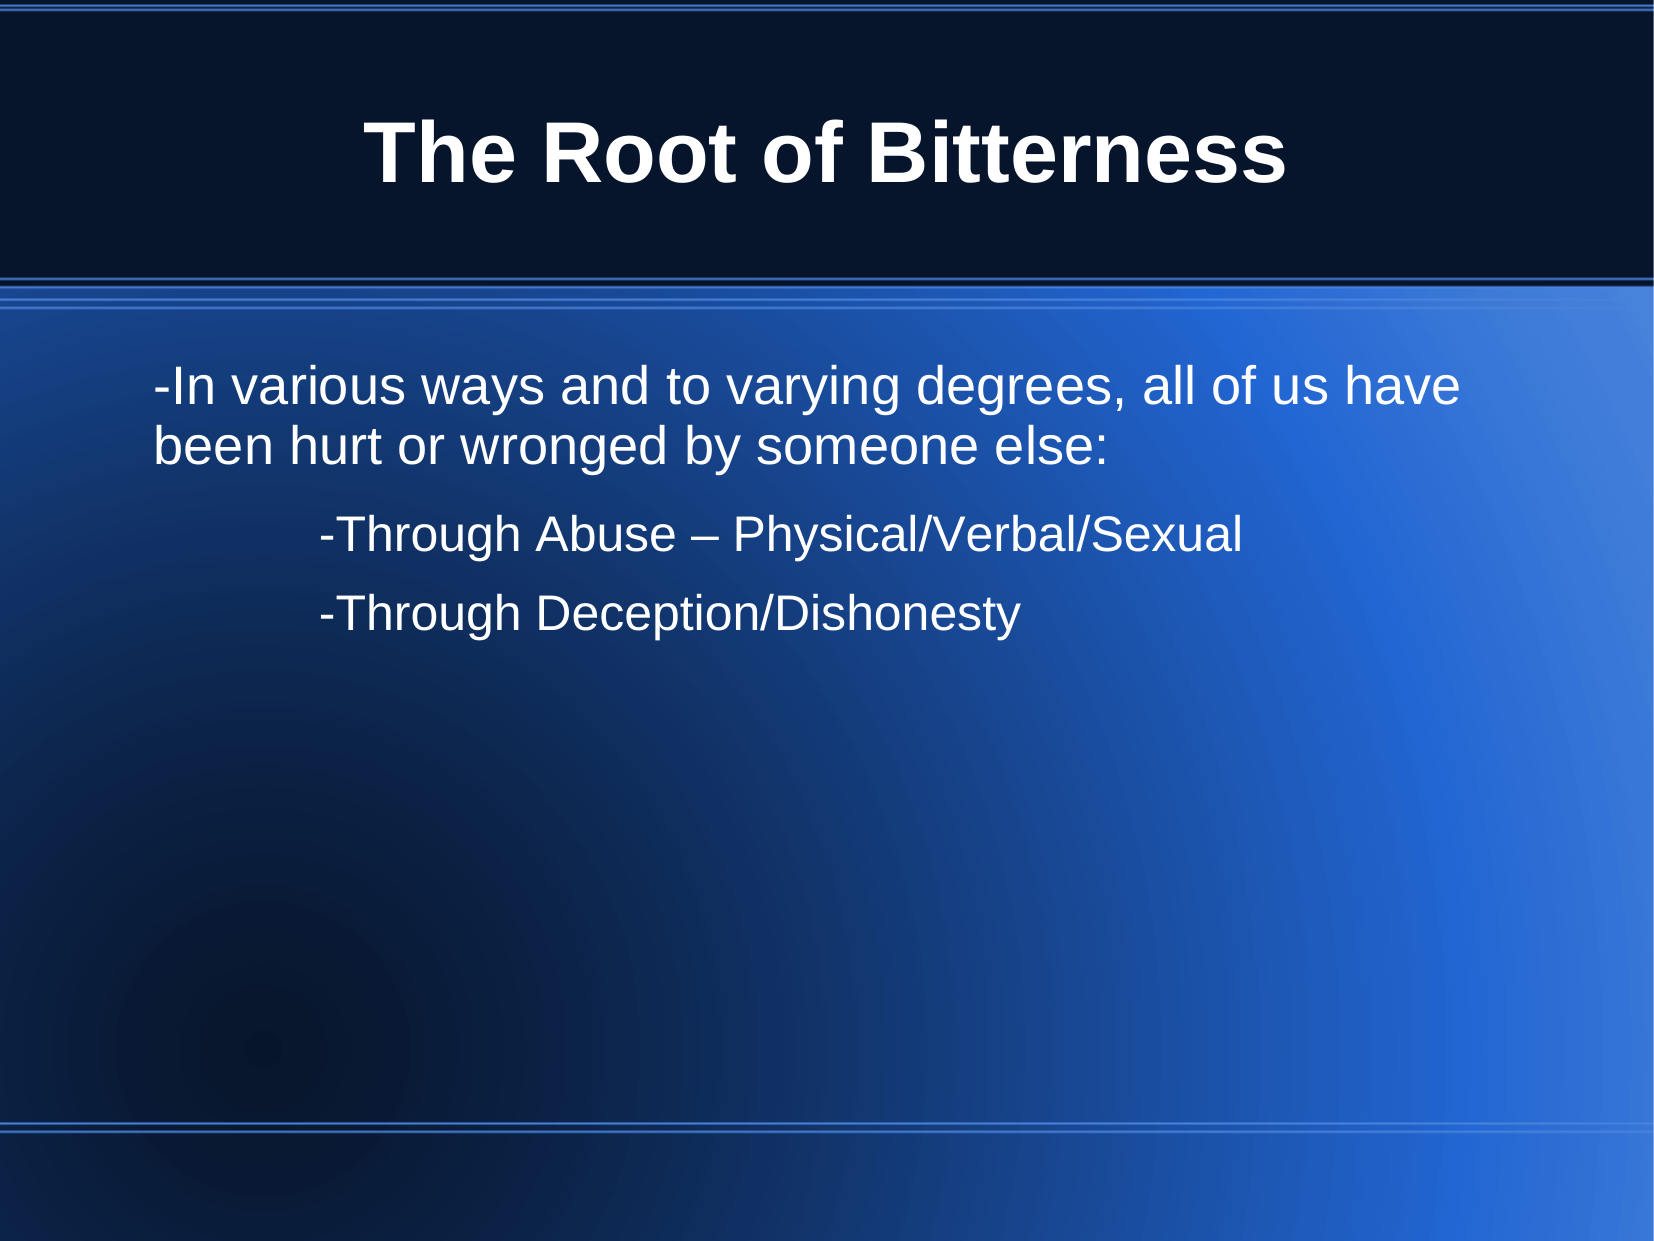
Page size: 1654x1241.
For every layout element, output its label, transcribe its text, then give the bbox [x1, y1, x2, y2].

list -In various ways and to varying degrees, all of us have been hurt or wronged by someone else: -Through Abuse – Physical/Verbal/Sexual -Through Deception/Dishonesty [82, 355, 1571, 1058]
picture [0, 0, 1654, 1241]
title The Root of Bitterness [82, 49, 1571, 257]
